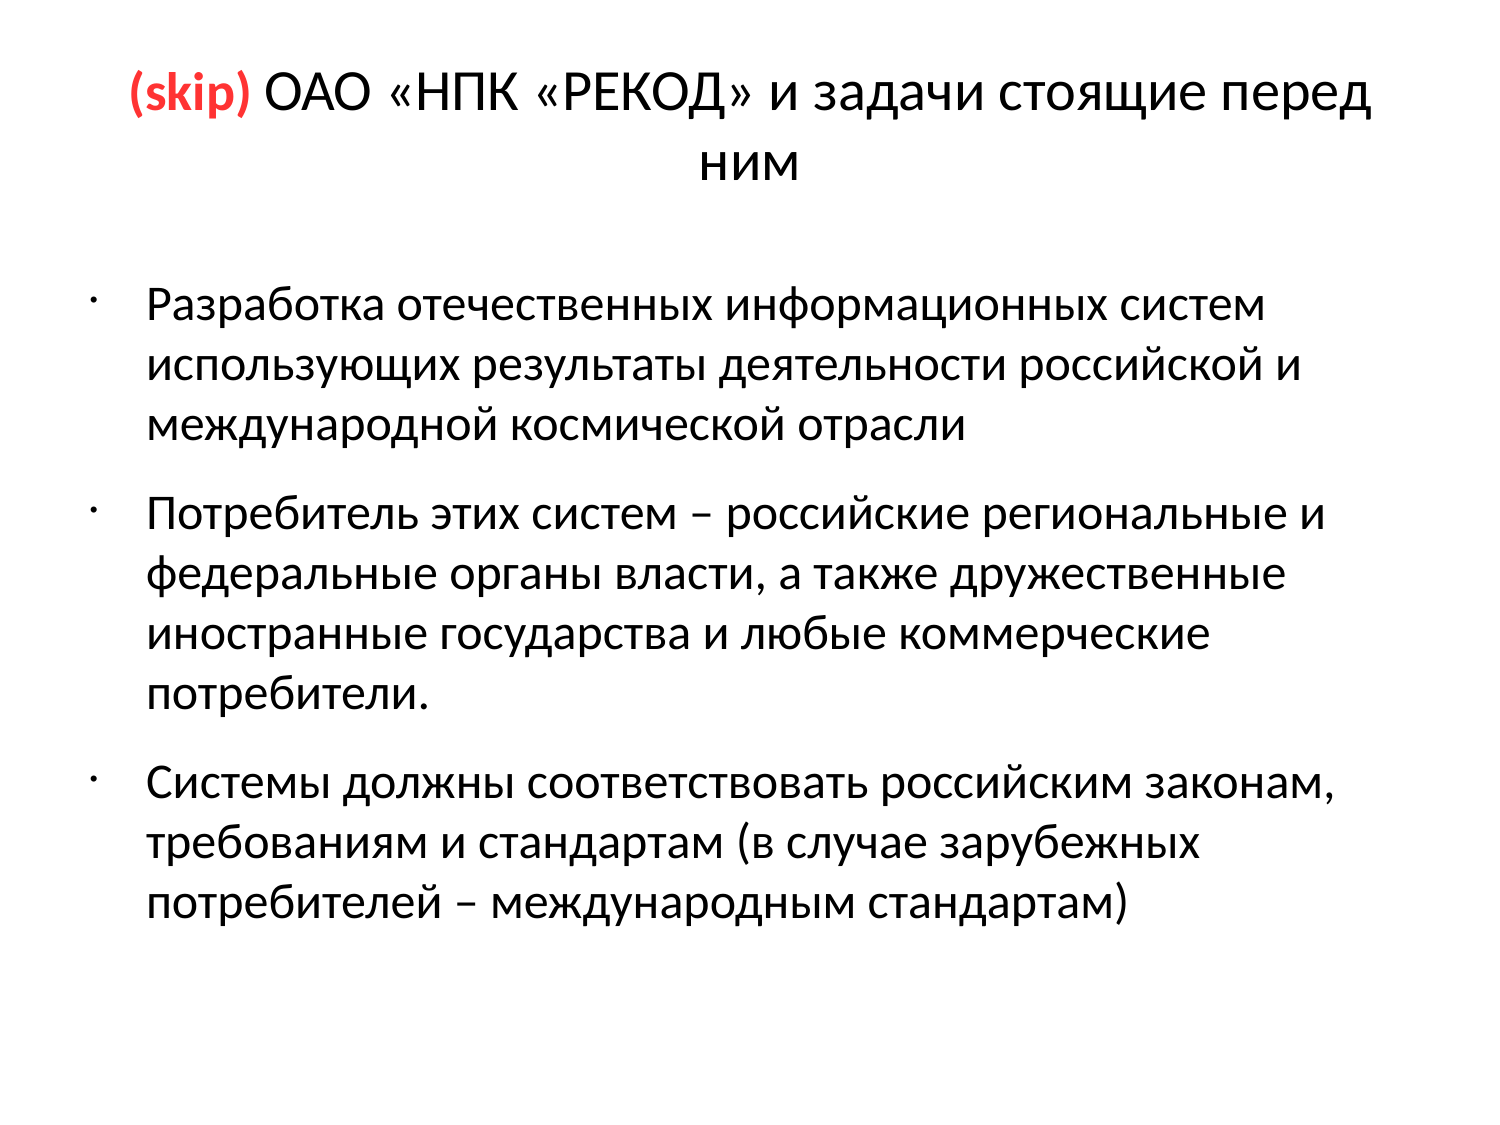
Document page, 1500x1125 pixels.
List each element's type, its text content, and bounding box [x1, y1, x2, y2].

list Разработка отечественных информационных систем использующих результаты деятельности российской и международной космической отрасли Потребитель этих систем – российские региональные и федеральные органы власти, а также дружественные иностранные государства и любые коммерческие потребители. Системы должны соответствовать российским законам, требованиям и стандартам (в случае зарубежных потребителей – международным стандартам) [75, 262, 1425, 1005]
title (skip) ОАО «НПК «РЕКОД» и задачи стоящие перед ним [75, 45, 1425, 233]
